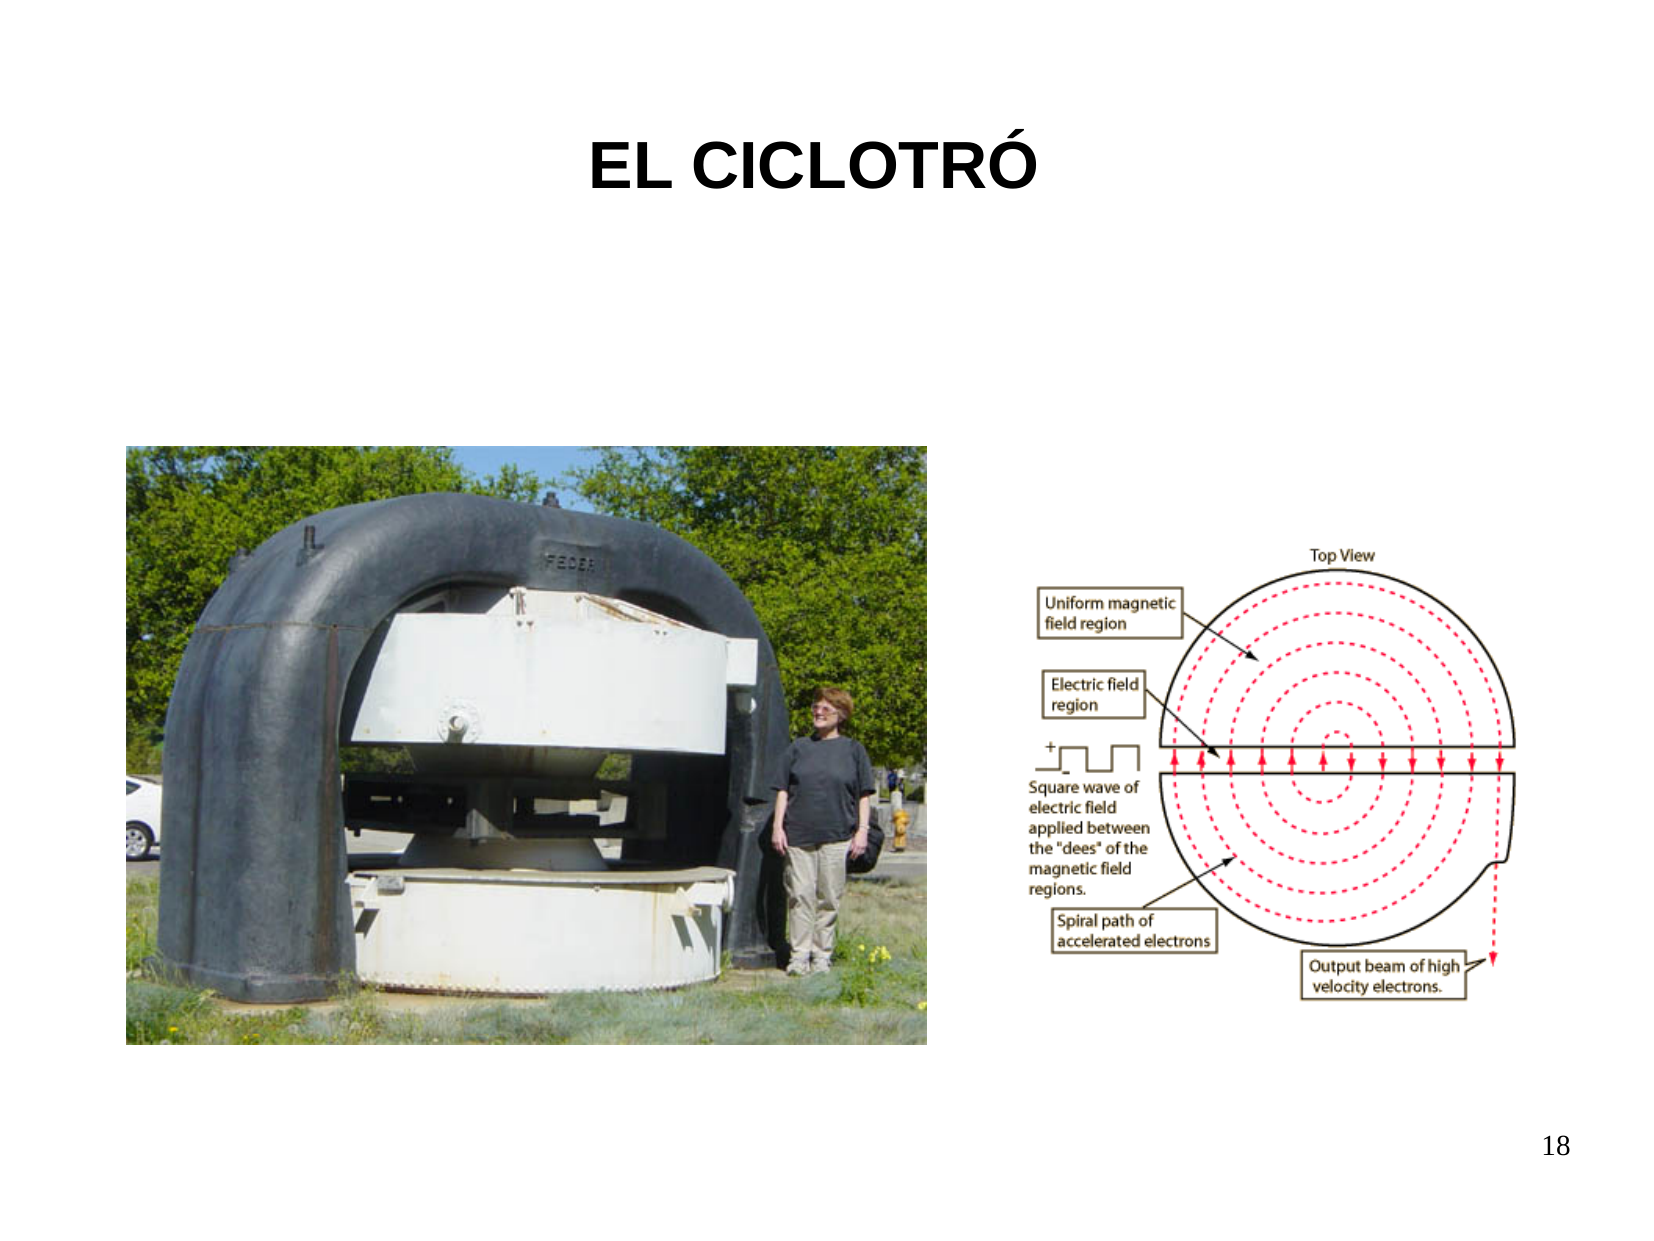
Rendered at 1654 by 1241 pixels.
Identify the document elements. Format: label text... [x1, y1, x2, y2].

picture [126, 446, 927, 1045]
text_box EL CICLOTRÓ [574, 120, 1069, 211]
picture [1023, 532, 1527, 1017]
